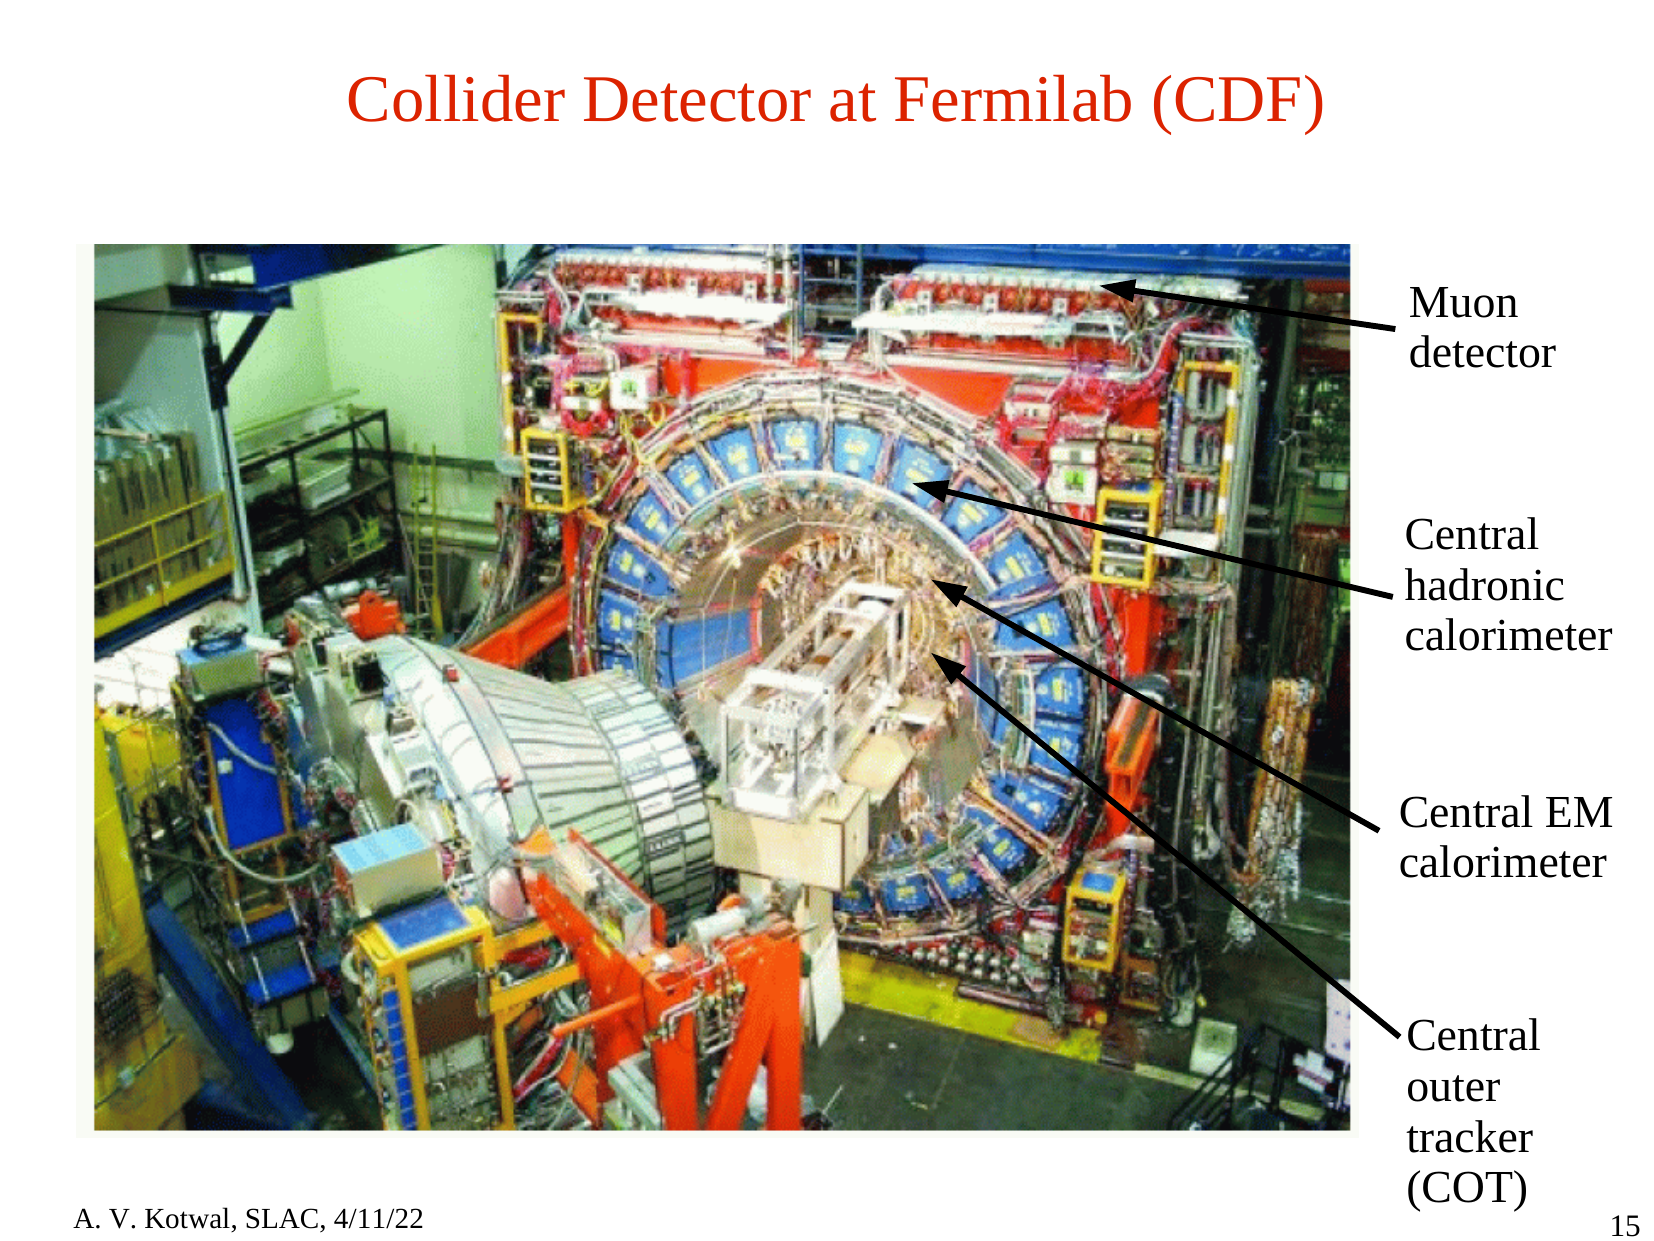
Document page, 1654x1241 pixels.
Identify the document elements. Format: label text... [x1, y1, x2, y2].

title Collider Detector at Fermilab (CDF) [121, 8, 1534, 184]
text_box Central hadronic calorimeter [1404, 508, 1614, 676]
picture [76, 244, 1359, 1138]
text_box Central outer tracker (COT) [1406, 1010, 1542, 1233]
text_box Central EM calorimeter [1398, 786, 1614, 905]
text_box Muon detector [1408, 276, 1558, 388]
